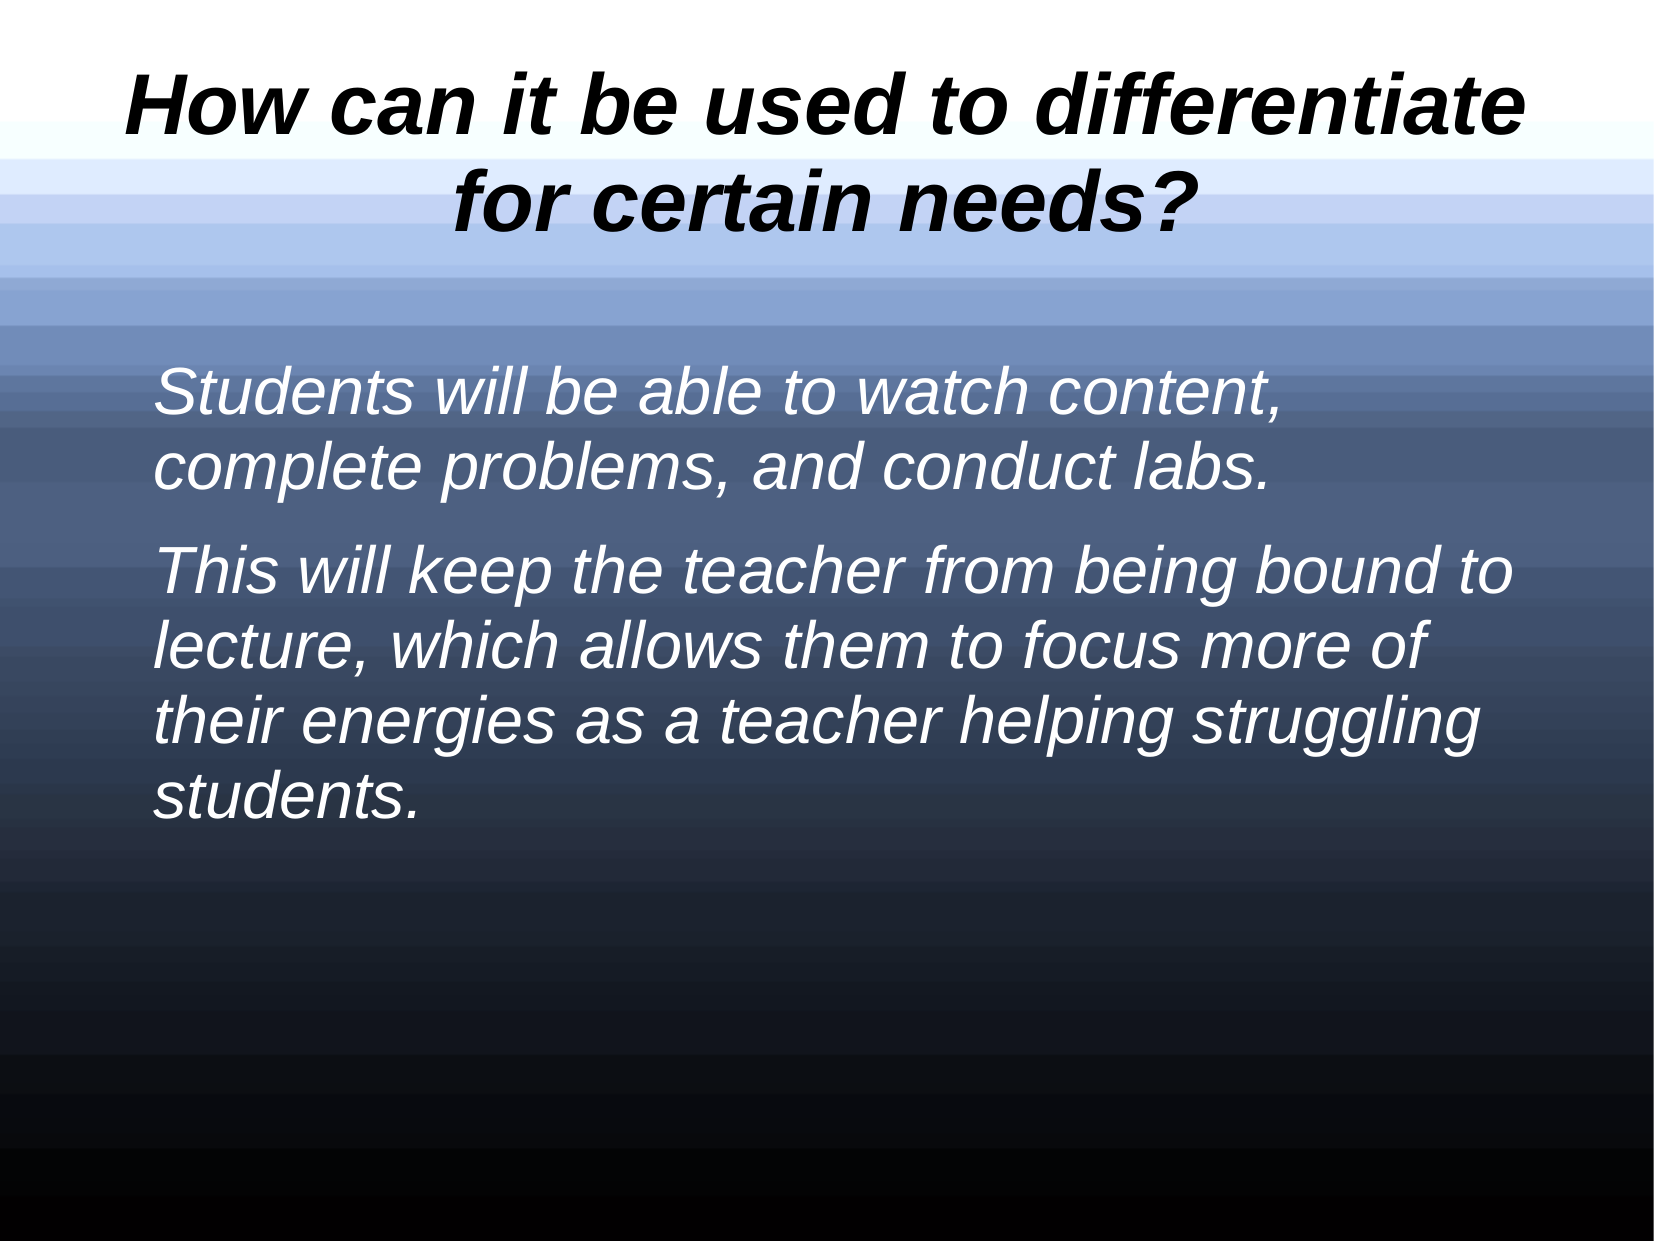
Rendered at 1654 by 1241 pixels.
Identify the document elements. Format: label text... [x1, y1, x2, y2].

picture [0, 0, 1654, 1241]
title How can it be used to differentiate for certain needs? [82, 49, 1571, 257]
list Students will be able to watch content, complete problems, and conduct labs. This will keep the teacher from being bound to lecture, which allows them to focus more of their energies as a teacher helping struggling students. [82, 354, 1571, 1109]
